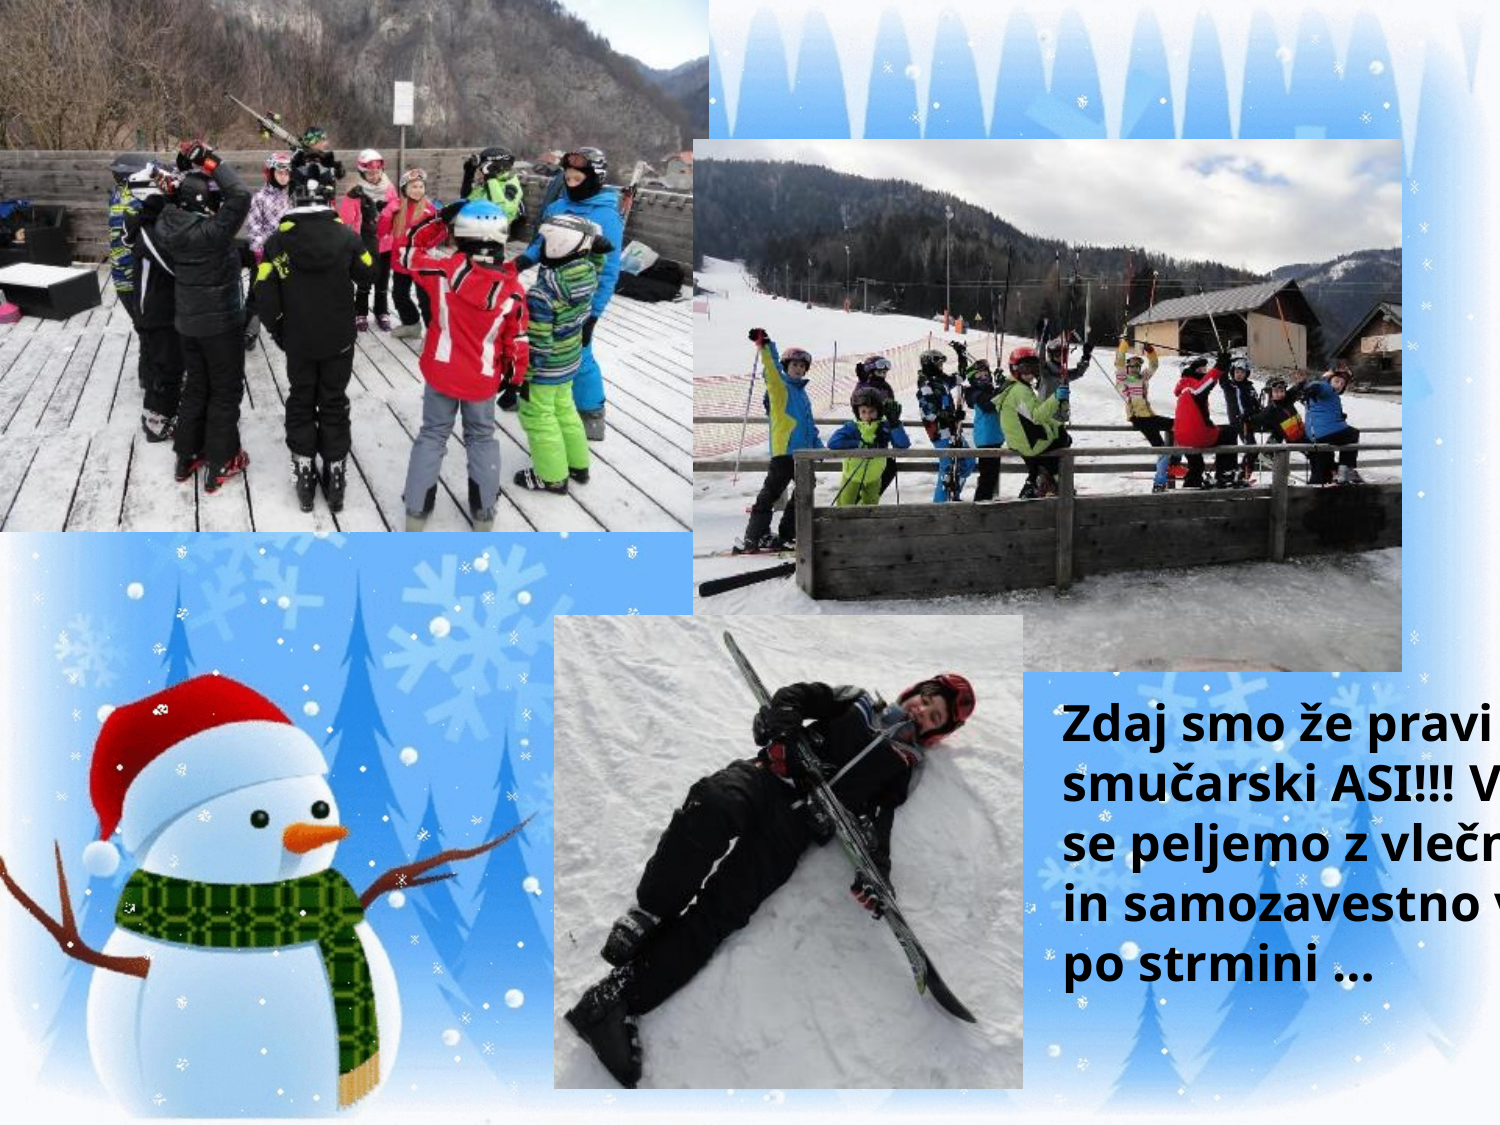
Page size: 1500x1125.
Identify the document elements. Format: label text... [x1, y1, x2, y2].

picture [0, 0, 1402, 1089]
text_box Zdaj smo že pravi smučarski ASI!!! Vsi se peljemo z vlečnico in samozavestno vijugamo po strmini … [1047, 684, 1494, 1003]
